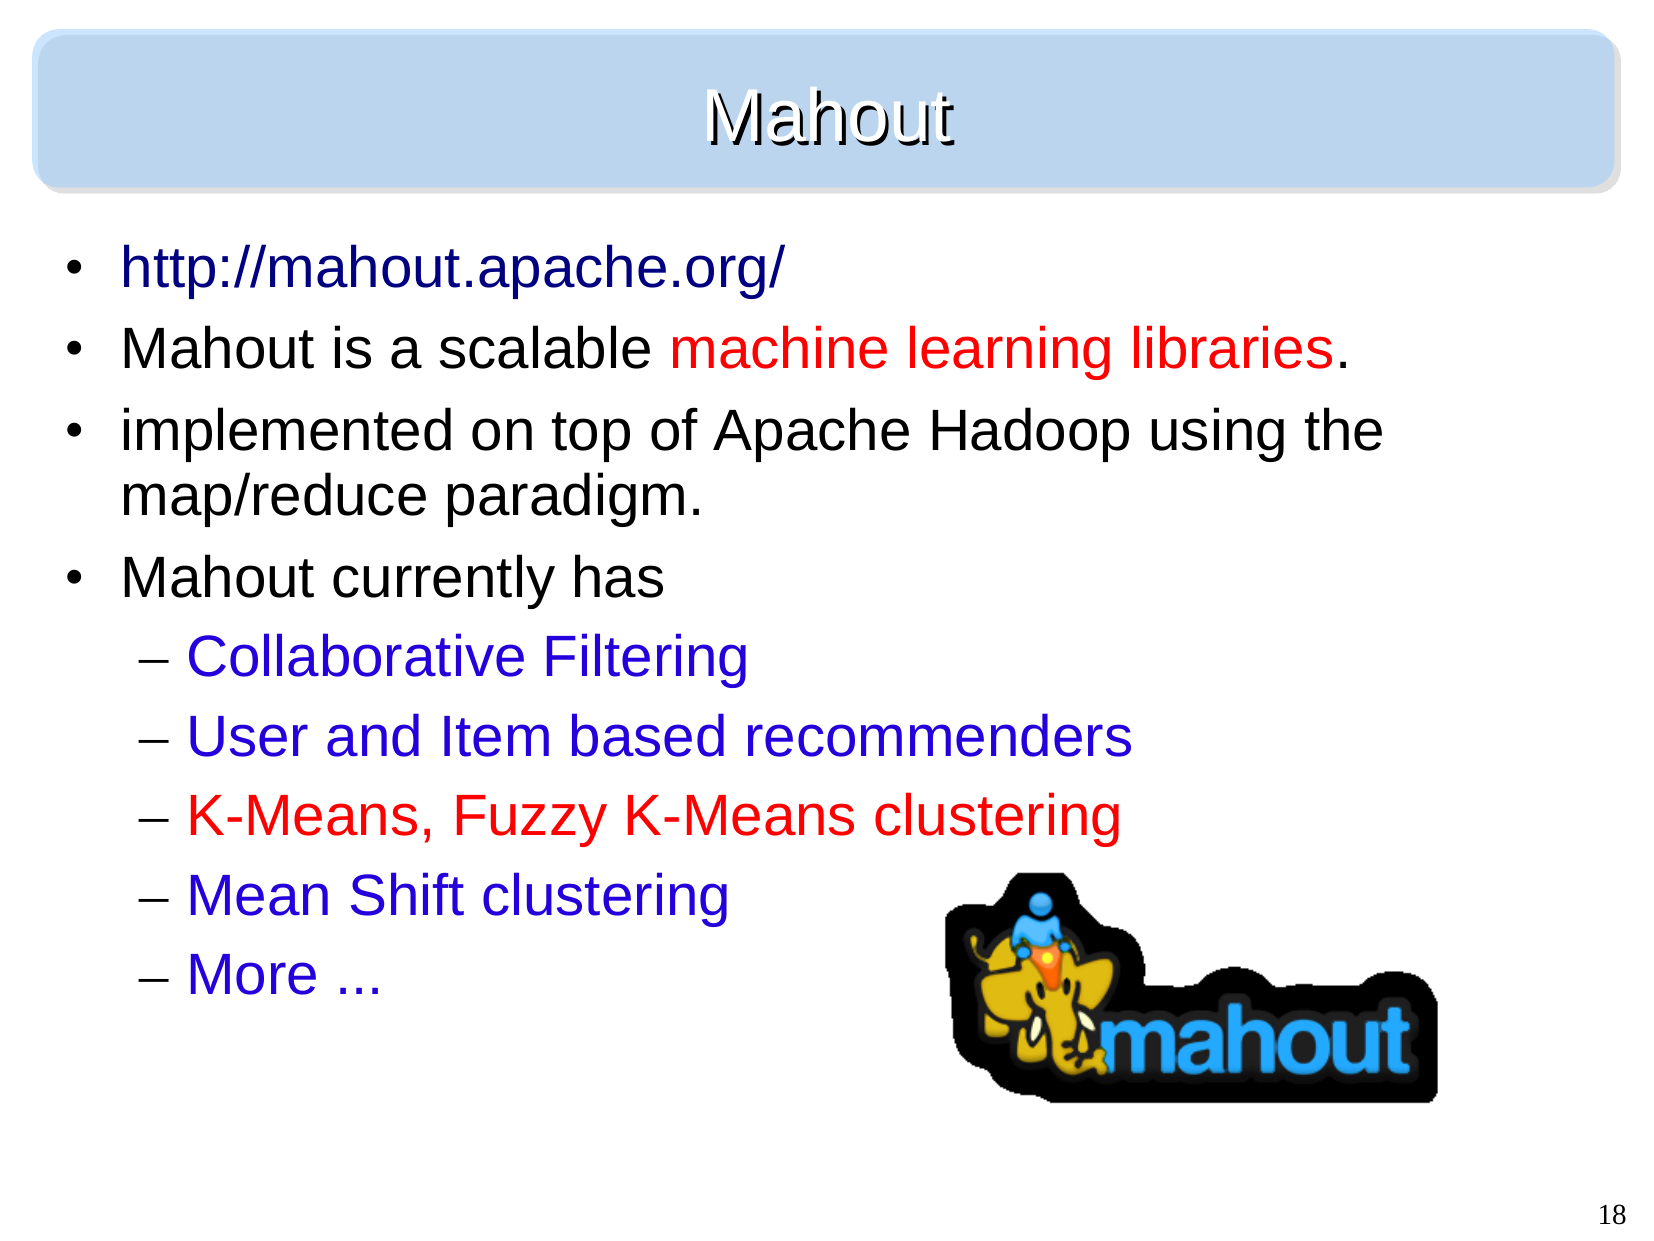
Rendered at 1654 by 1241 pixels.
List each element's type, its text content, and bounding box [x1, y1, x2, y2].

list http://mahout.apache.org/ Mahout is a scalable machine learning libraries. implemented on top of Apache Hadoop using the map/reduce paradigm. Mahout currently has Collaborative Filtering User and Item based recommenders K-Means, Fuzzy K-Means clustering Mean Shift clustering More ... [64, 234, 1600, 1039]
title Mahout [123, 20, 1530, 211]
text_box [32, 29, 123, 188]
picture [797, 856, 1599, 1172]
text_box [1530, 29, 1615, 188]
